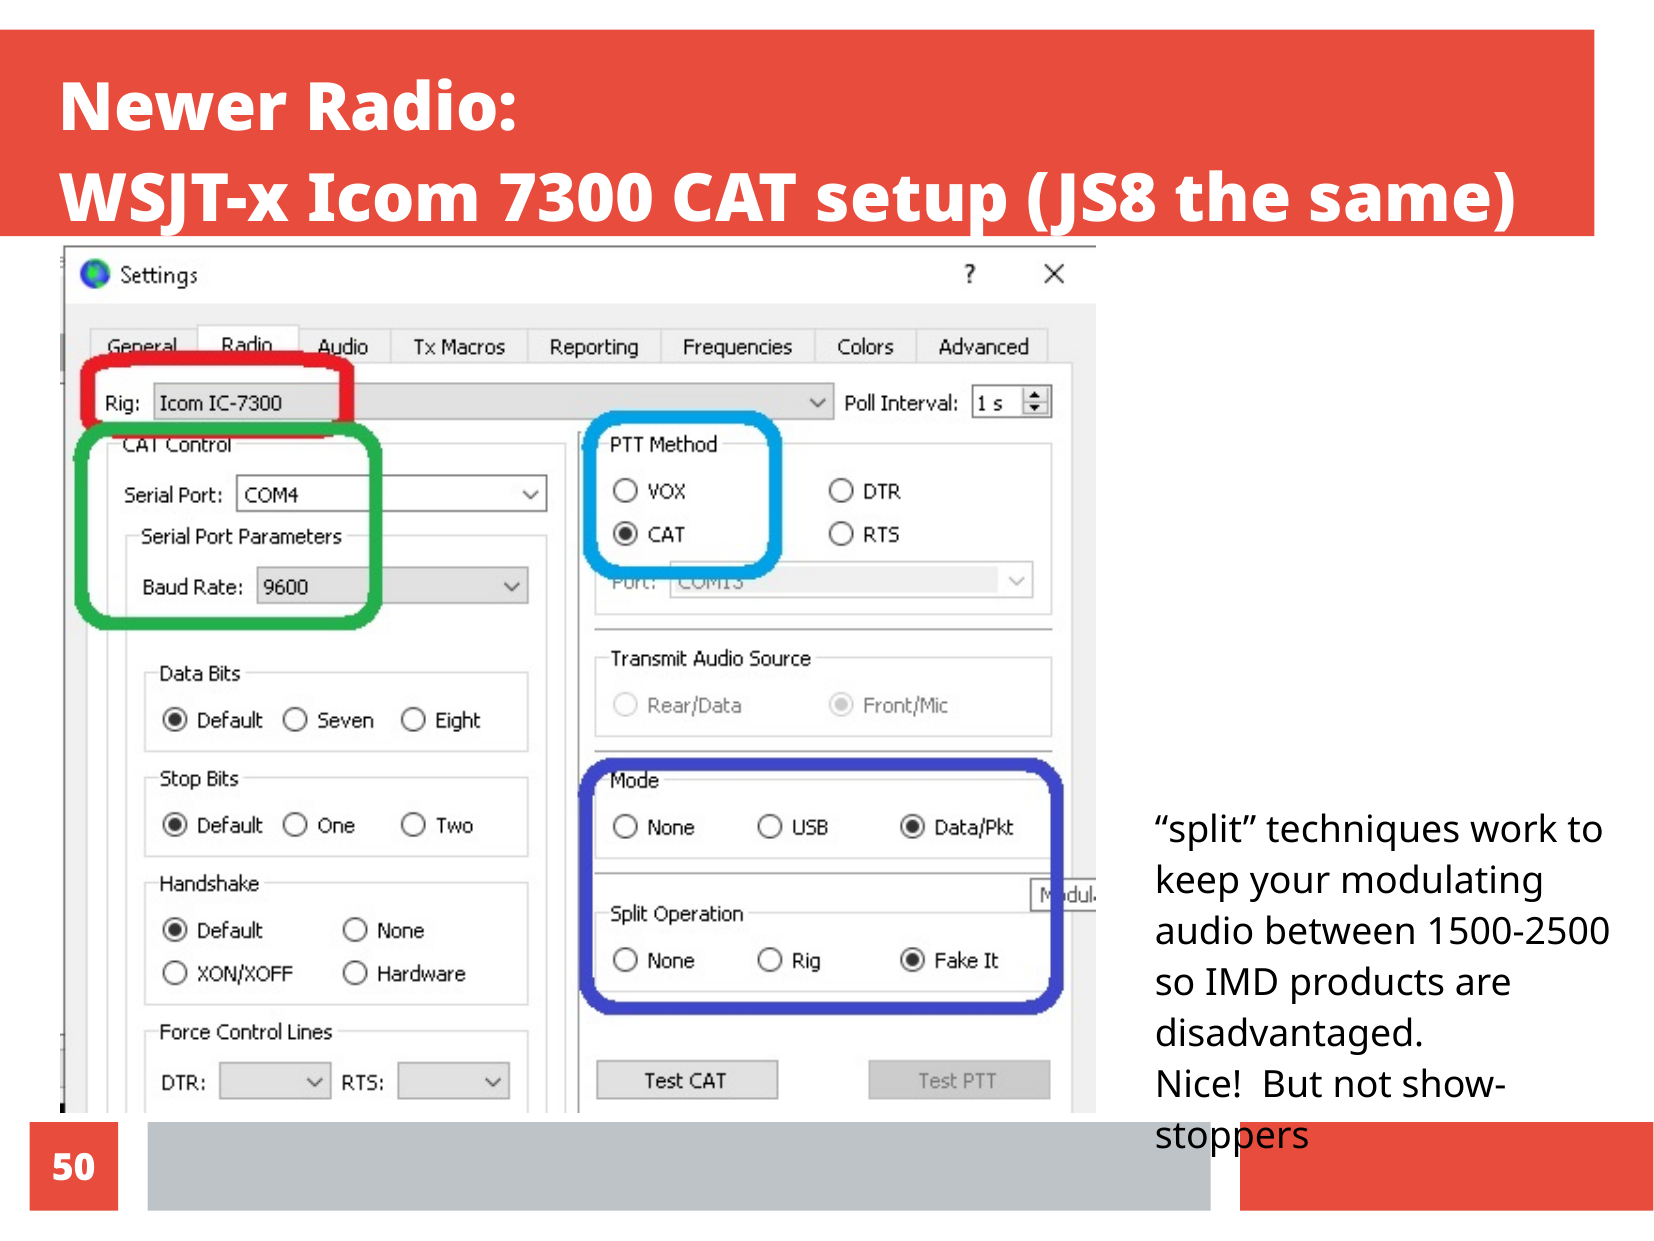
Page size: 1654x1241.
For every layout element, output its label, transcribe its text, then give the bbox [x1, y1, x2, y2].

title Newer Radio: WSJT-x Icom 7300 CAT setup (JS8 the same) [59, 59, 1595, 207]
text_box “split” techniques work to keep your modulating audio between 1500-2500 so IMD products are disadvantaged. Nice! But not show-stoppers [1140, 795, 1654, 1047]
picture [60, 244, 1096, 1113]
